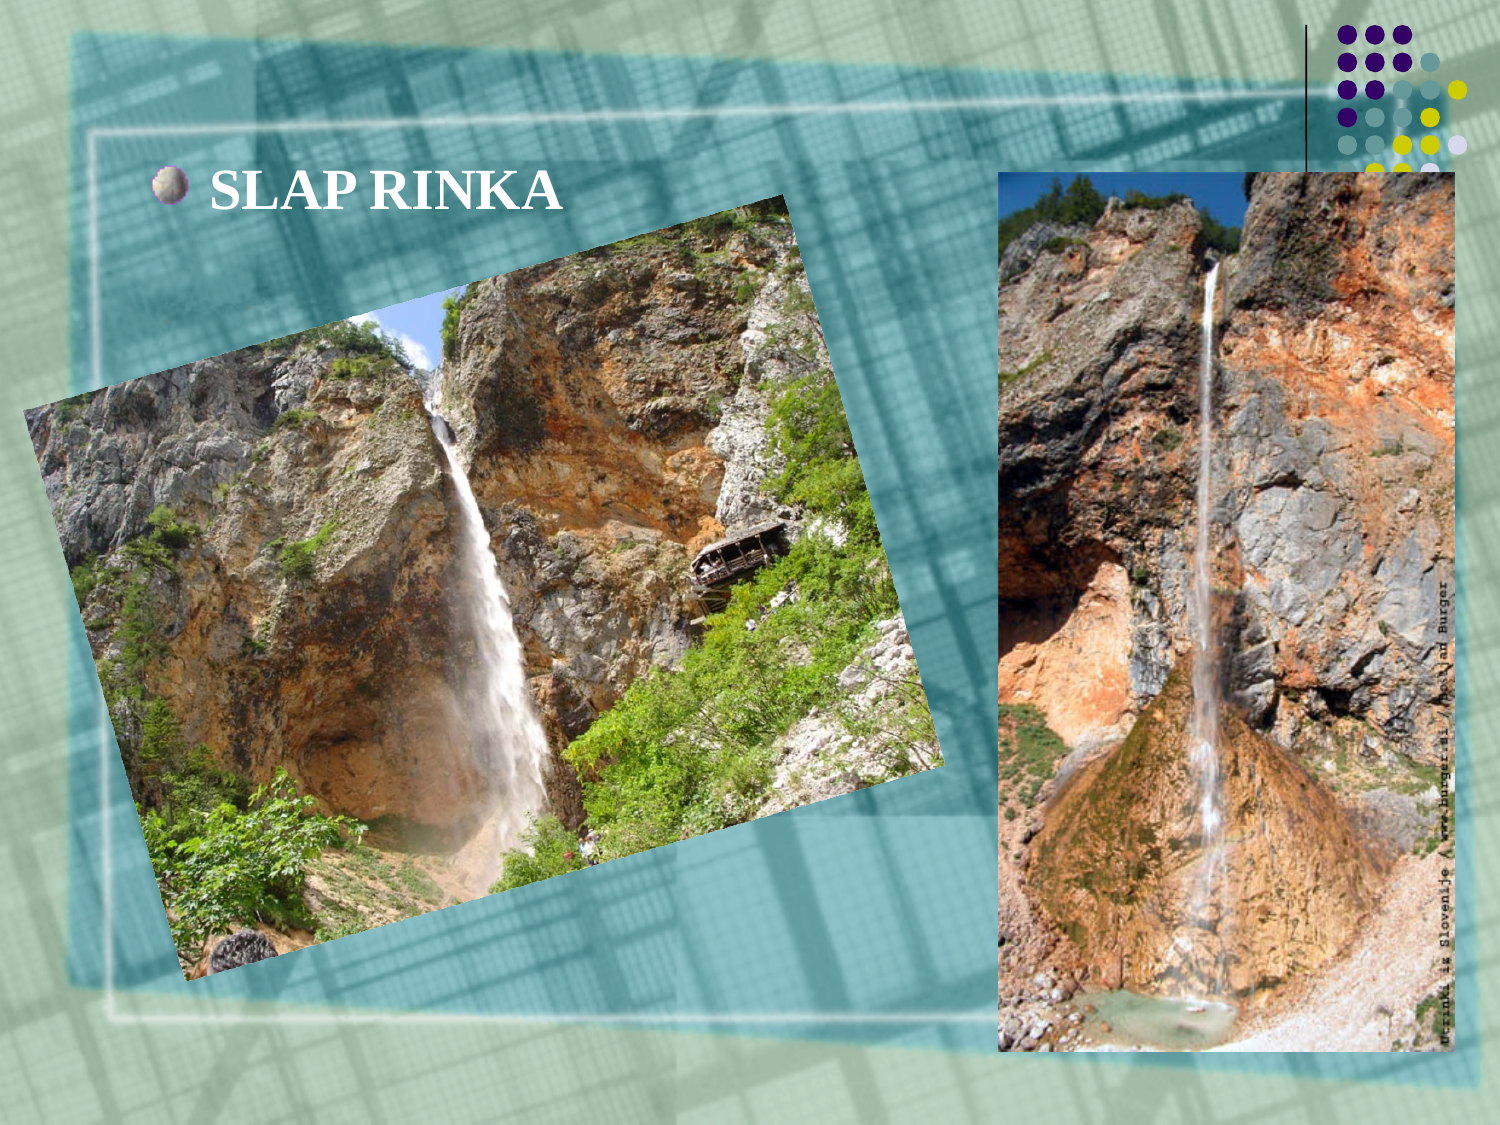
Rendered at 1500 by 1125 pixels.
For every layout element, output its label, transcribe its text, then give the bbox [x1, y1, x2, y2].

text_box SLAP RINKA [133, 144, 579, 229]
picture [0, 0, 1500, 1125]
